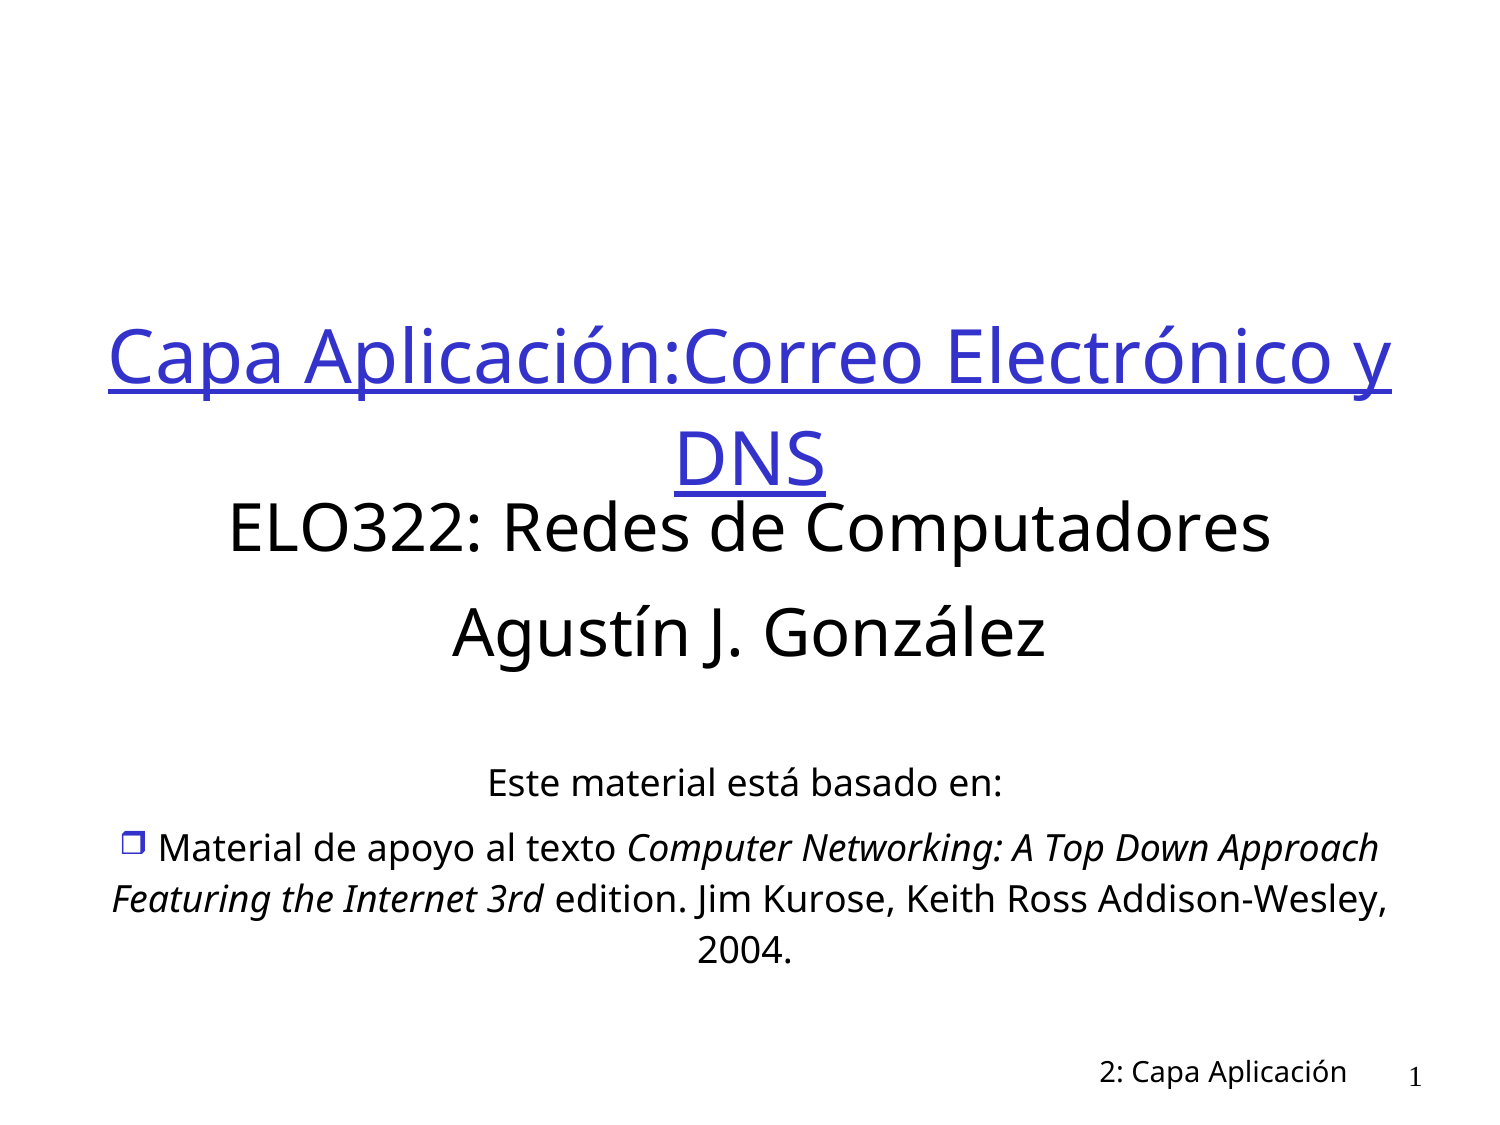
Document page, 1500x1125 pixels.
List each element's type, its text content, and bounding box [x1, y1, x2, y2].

subtitle ELO322: Redes de Computadores Agustín J. González Este material está basado en: Material de apoyo al texto Computer Networking: A Top Down Approach Featuring the Internet 3rd edition. Jim Kurose, Keith Ross Addison-Wesley, 2004. [75, 487, 1426, 968]
title Capa Aplicación:Correo Electrónico y DNS [75, 307, 1426, 487]
